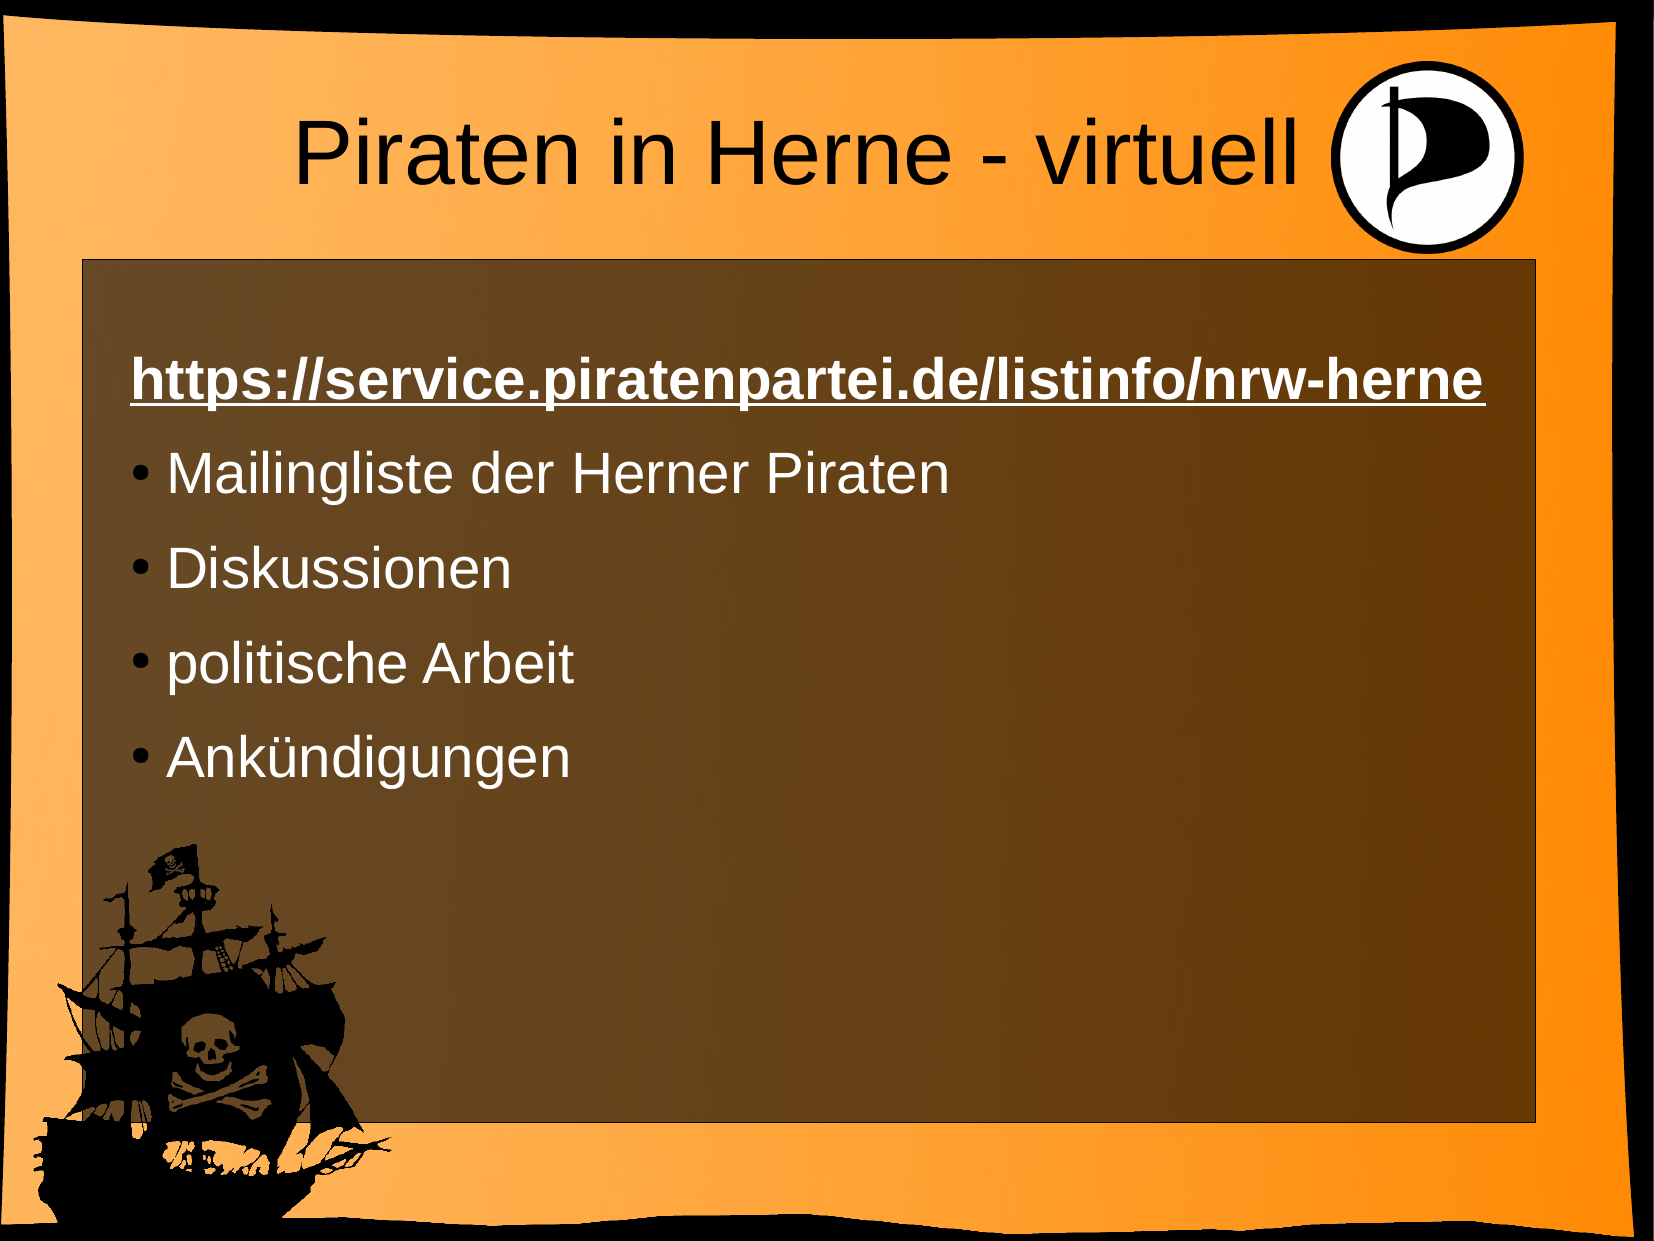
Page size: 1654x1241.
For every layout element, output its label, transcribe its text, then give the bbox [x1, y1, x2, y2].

picture [1, 16, 1634, 1241]
text_box https://service.piratenpartei.de/listinfo/nrw-herne Mailingliste der Herner Piraten Diskussionen politische Arbeit Ankündigungen [115, 339, 1536, 892]
text_box [82, 259, 1536, 1123]
title Piraten in Herne - virtuell [82, 49, 1512, 257]
